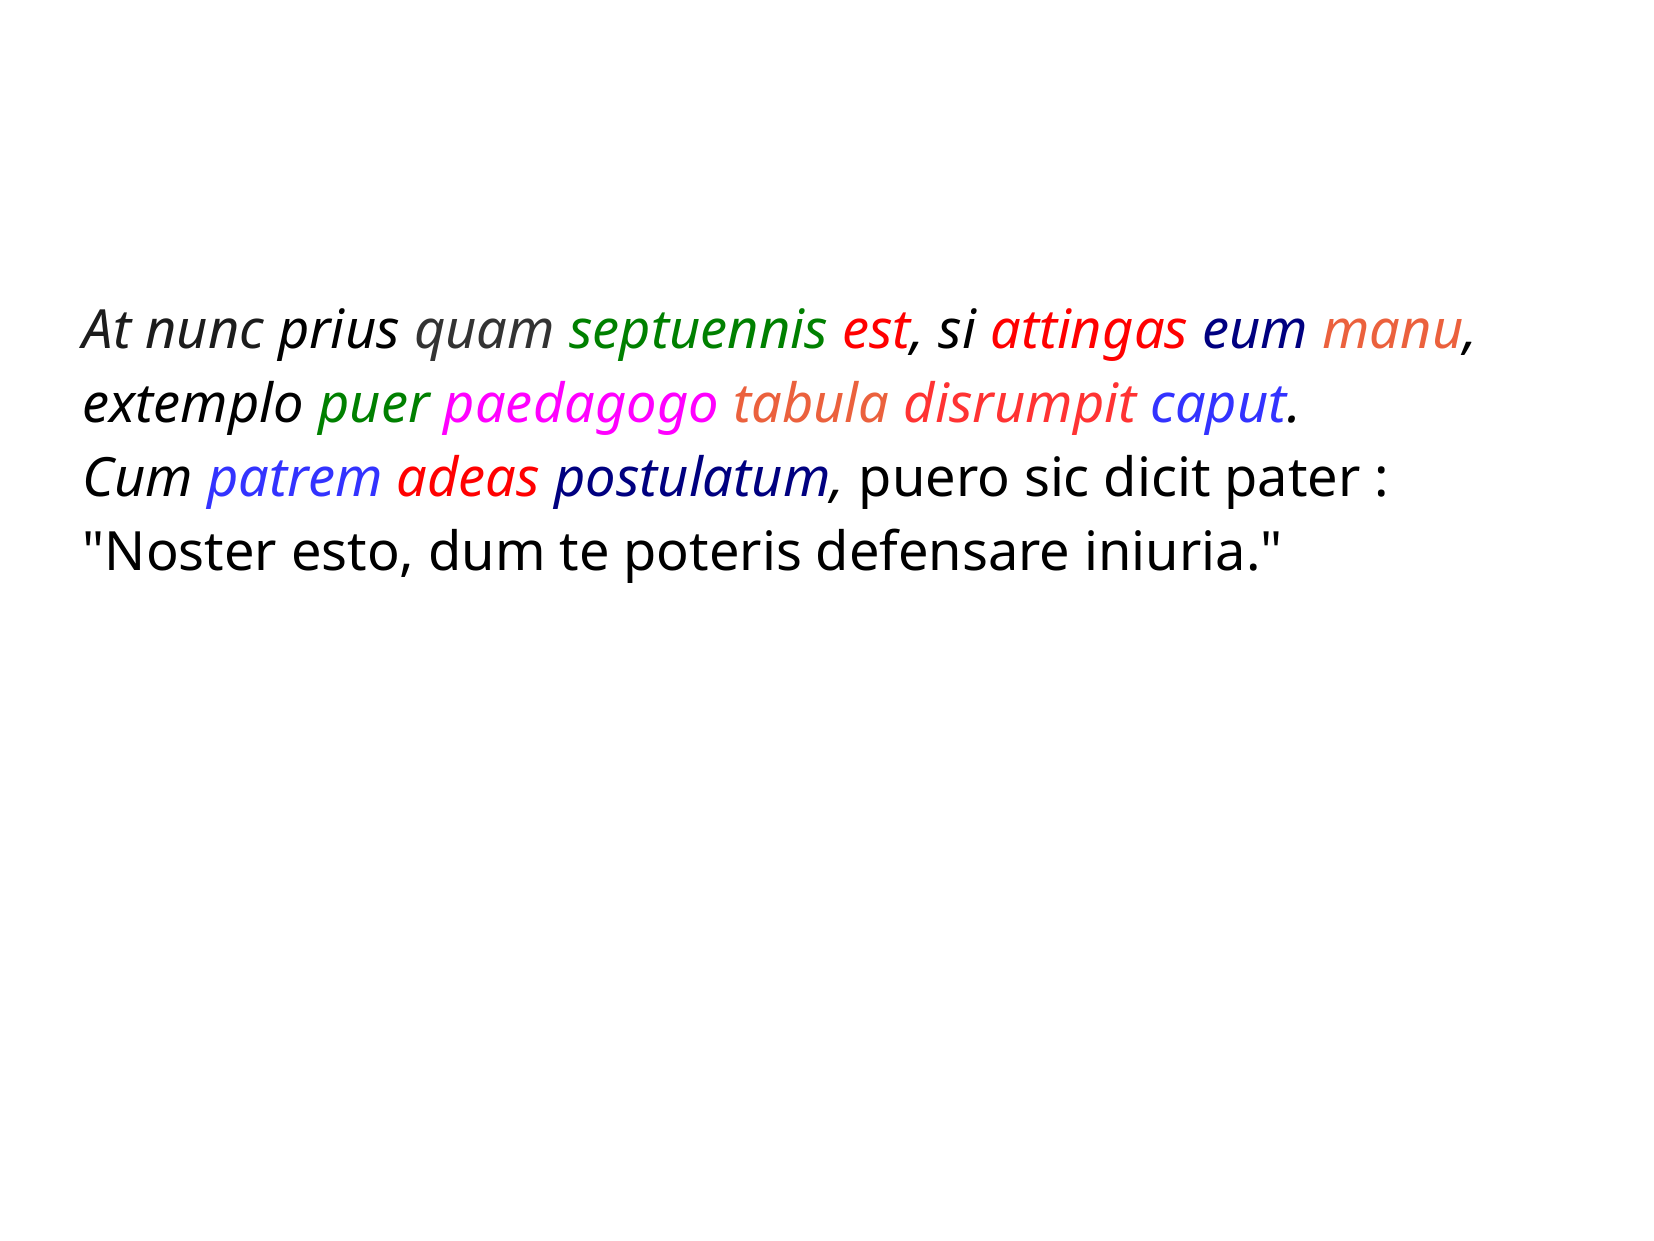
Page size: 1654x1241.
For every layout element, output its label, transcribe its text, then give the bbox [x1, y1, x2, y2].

list At nunc prius quam septuennis est, si attingas eum manu, extemplo puer paedagogo tabula disrumpit caput. Cum patrem adeas postulatum, puero sic dicit pater : "Noster esto, dum te poteris defensare iniuria." [82, 290, 1571, 1132]
